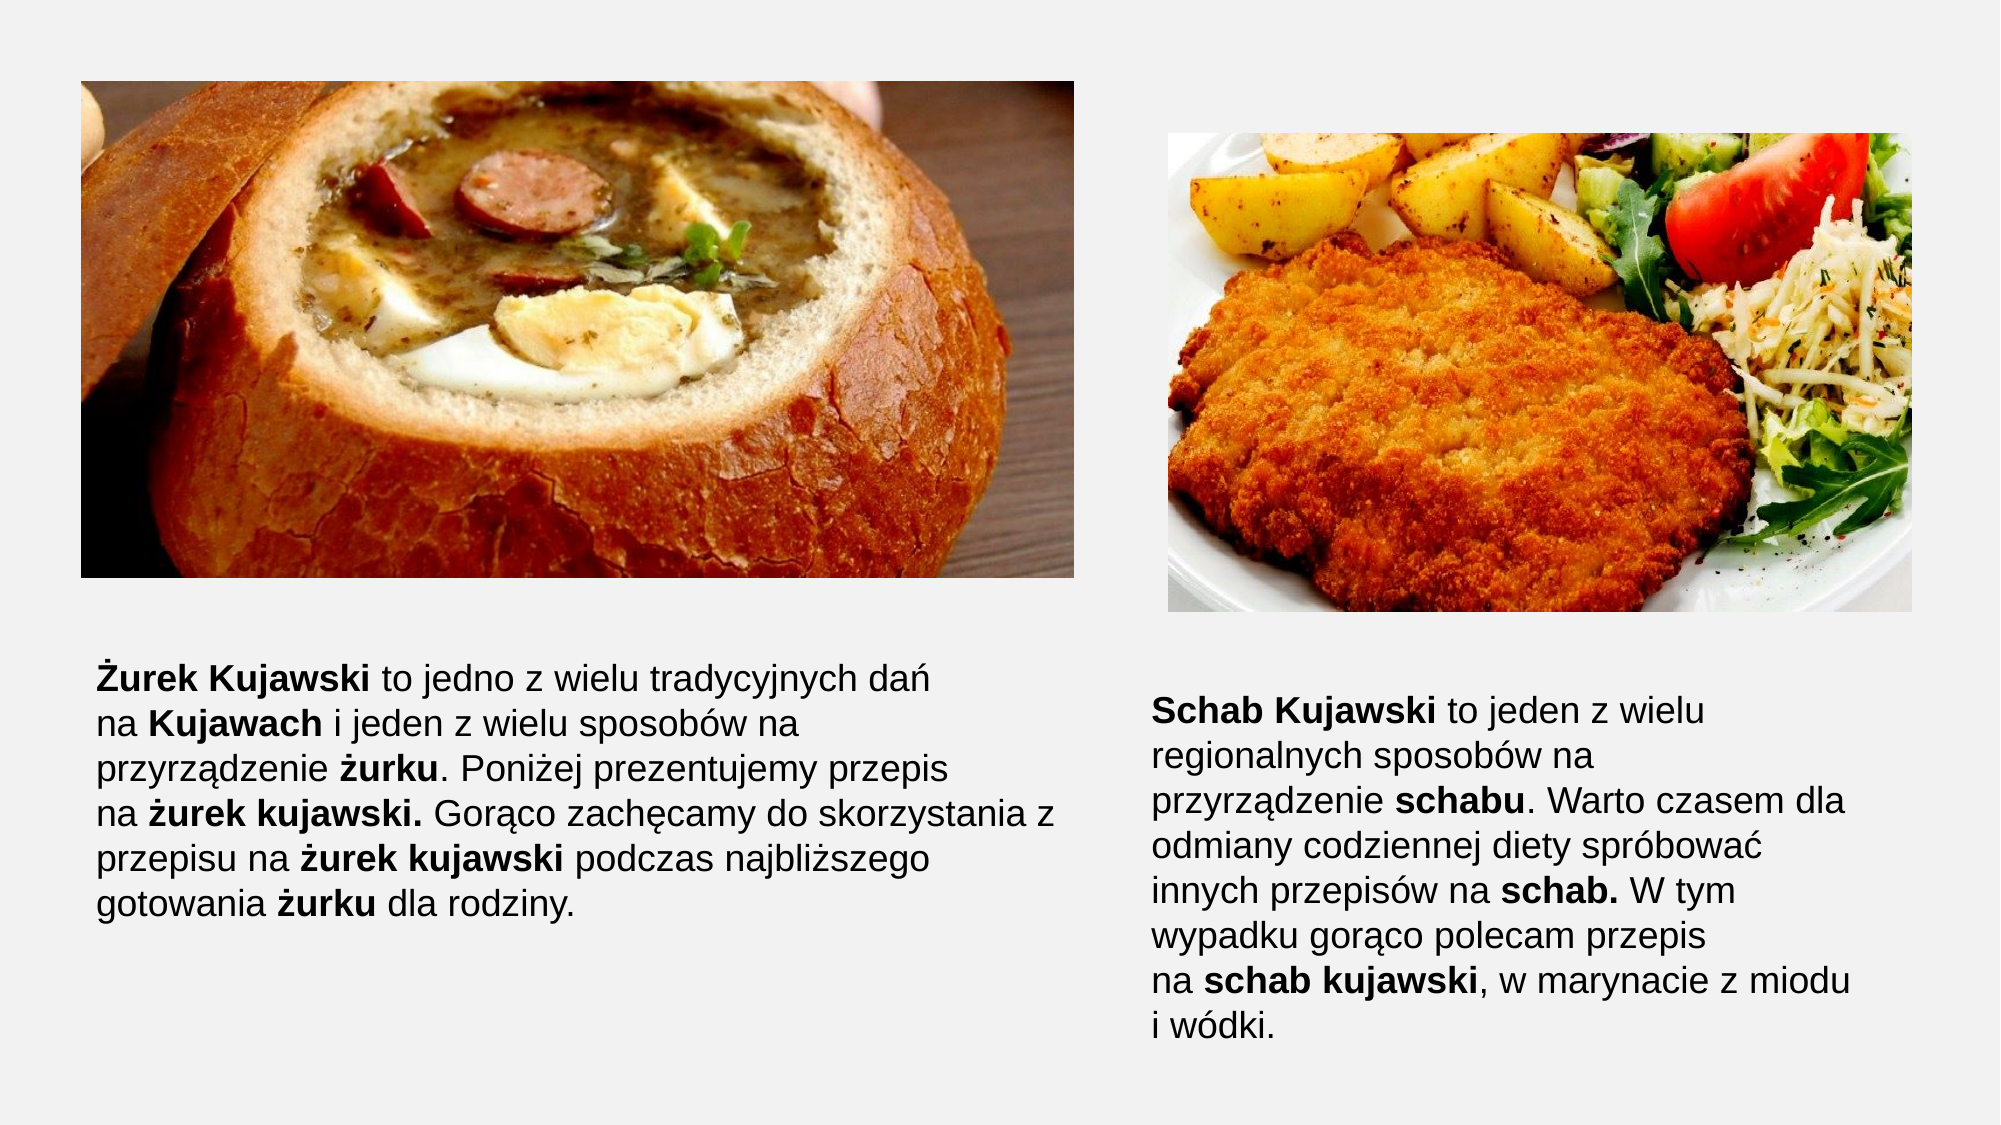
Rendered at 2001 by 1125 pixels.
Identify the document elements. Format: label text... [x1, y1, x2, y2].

picture [81, 81, 1074, 578]
picture [1168, 133, 1912, 613]
text_box Żurek Kujawski to jedno z wielu tradycyjnych dań na Kujawach i jeden z wielu sposobów na przyrządzenie żurku. Poniżej prezentujemy przepis na żurek kujawski. Gorąco zachęcamy do skorzystania z przepisu na żurek kujawski podczas najbliższego gotowania żurku dla rodziny. [81, 647, 1082, 932]
text_box Schab Kujawski to jeden z wielu regionalnych sposobów na przyrządzenie schabu. Warto czasem dla odmiany codziennej diety spróbować innych przepisów na schab. W tym wypadku gorąco polecam przepis na schab kujawski, w marynacie z miodu i wódki. [1136, 678, 1870, 1054]
